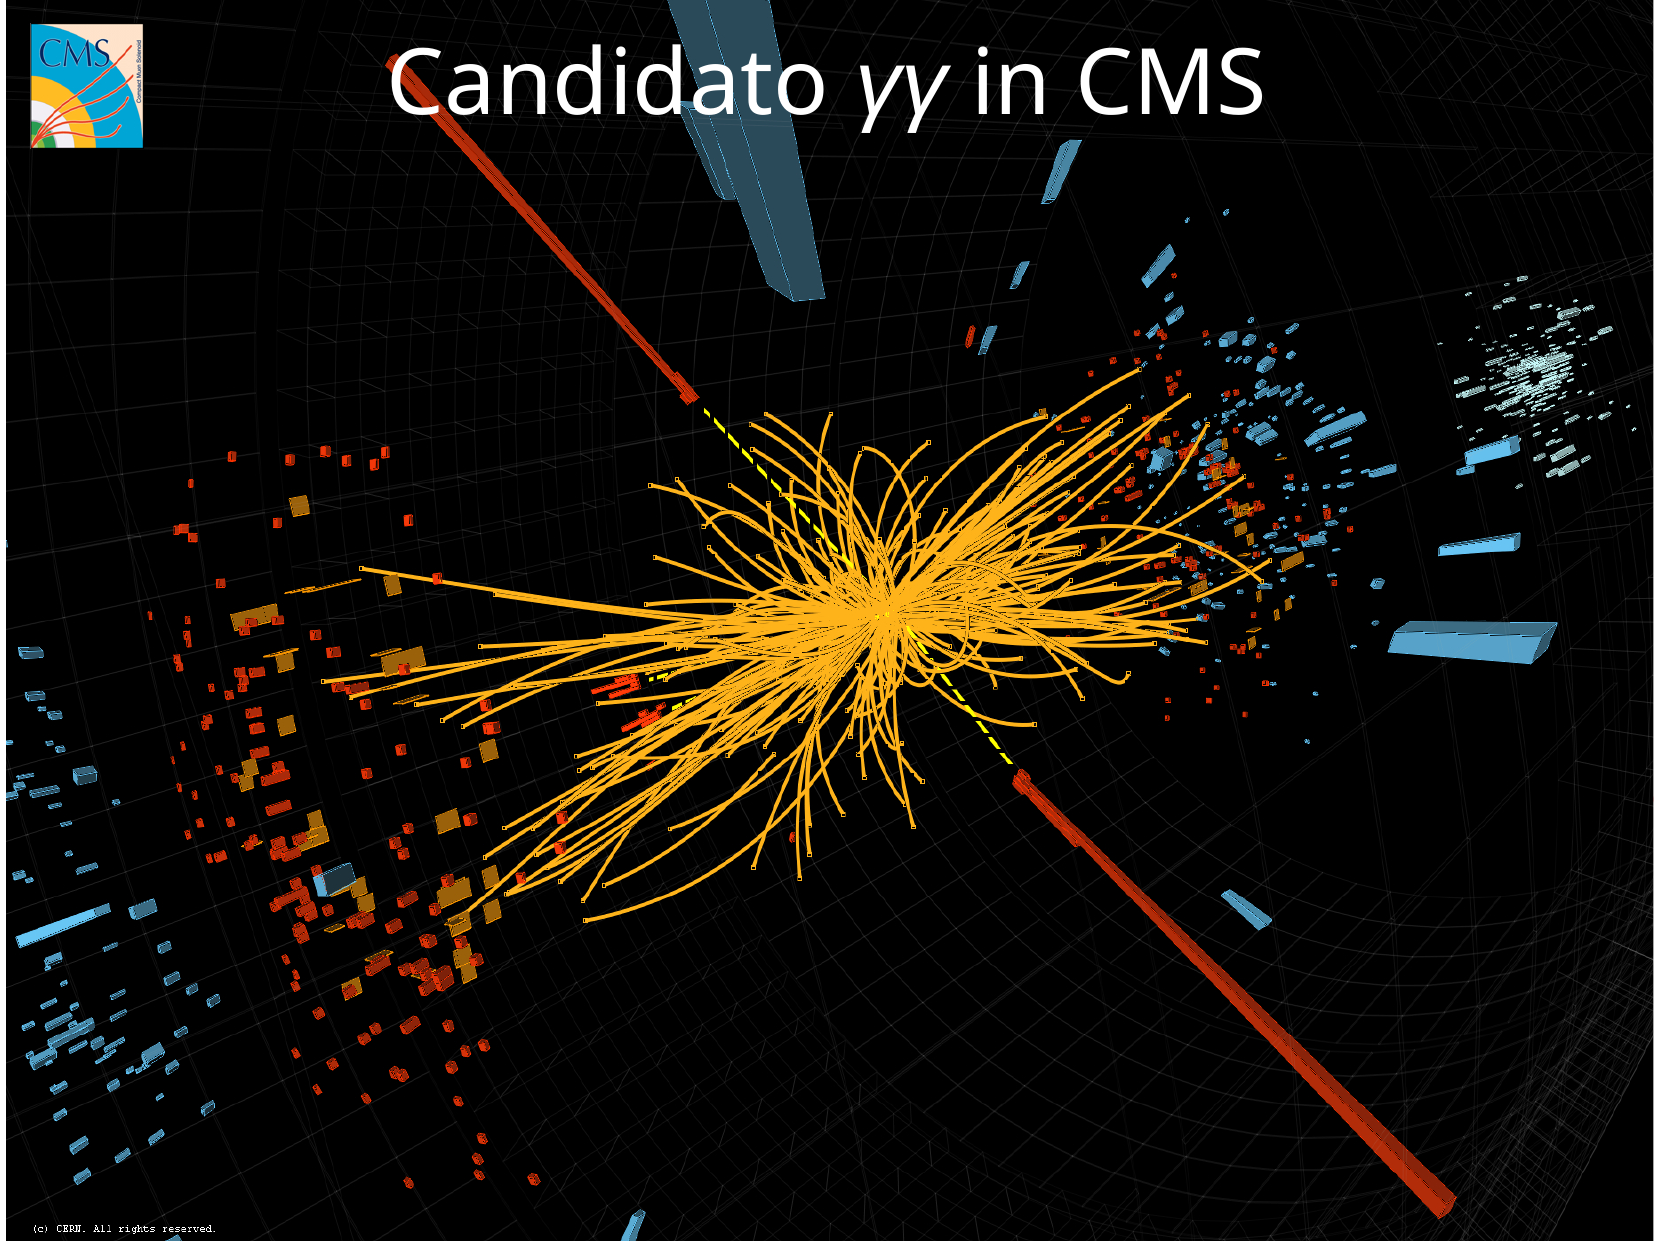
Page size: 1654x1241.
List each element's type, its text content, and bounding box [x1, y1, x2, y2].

title Candidato γγ in CMS [41, 3, 1613, 155]
picture [0, 0, 1654, 1241]
